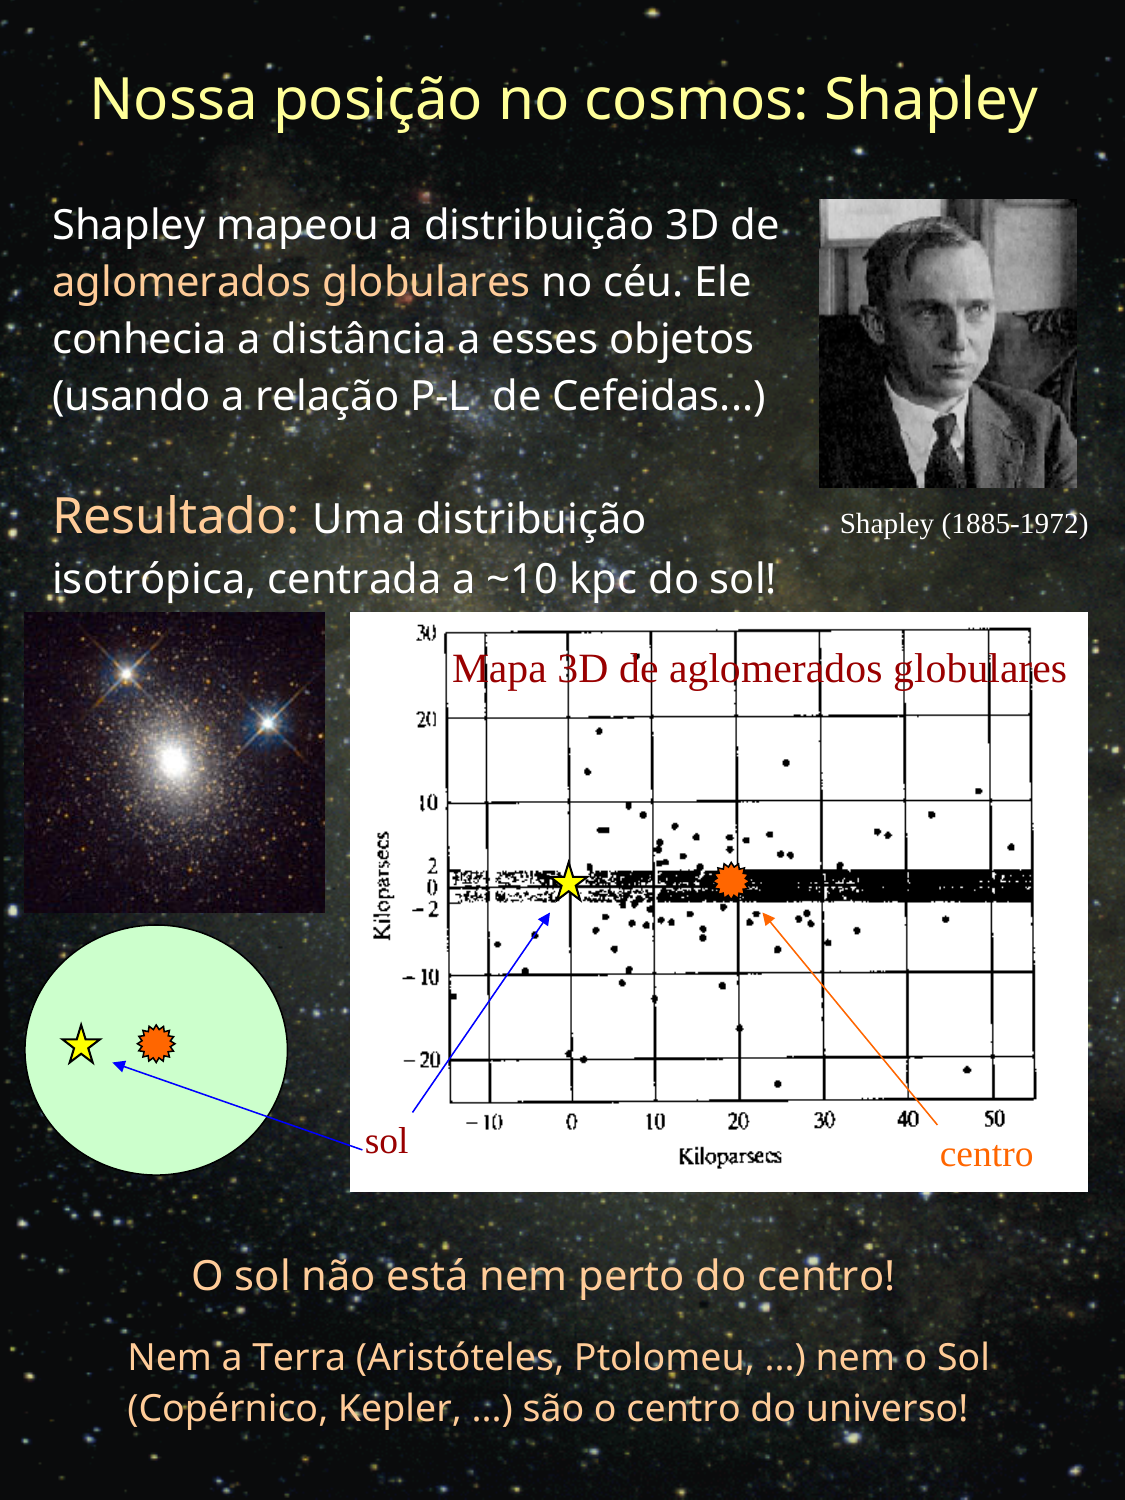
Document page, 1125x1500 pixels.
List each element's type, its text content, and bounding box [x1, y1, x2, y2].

text_box [712, 862, 751, 901]
text_box Shapley (1885-1972) [824, 499, 1104, 548]
text_box centro [924, 1125, 1049, 1182]
text_box [24, 924, 288, 1176]
text_box Nossa posição no cosmos: Shapley [75, 49, 1054, 145]
text_box [549, 862, 588, 901]
text_box Mapa 3D de aglomerados globulares [437, 637, 1083, 700]
text_box sol [349, 1112, 424, 1170]
picture [819, 199, 1077, 488]
text_box Shapley mapeou a distribuição 3D de aglomerados globulares no céu. Ele conhecia a distância a esses objetos (usando a relação P-L de Cefeidas...) Resultado: Uma distribuição isotrópica, centrada a ~10 kpc do sol! [37, 187, 826, 614]
text_box O sol não está nem perto do centro! Nem a Terra (Aristóteles, Ptolomeu, ...) nem o Sol (Copérnico, Kepler, ...) são o centro do universo! [112, 1237, 1013, 1441]
picture [24, 612, 325, 913]
chart [350, 612, 1088, 1192]
